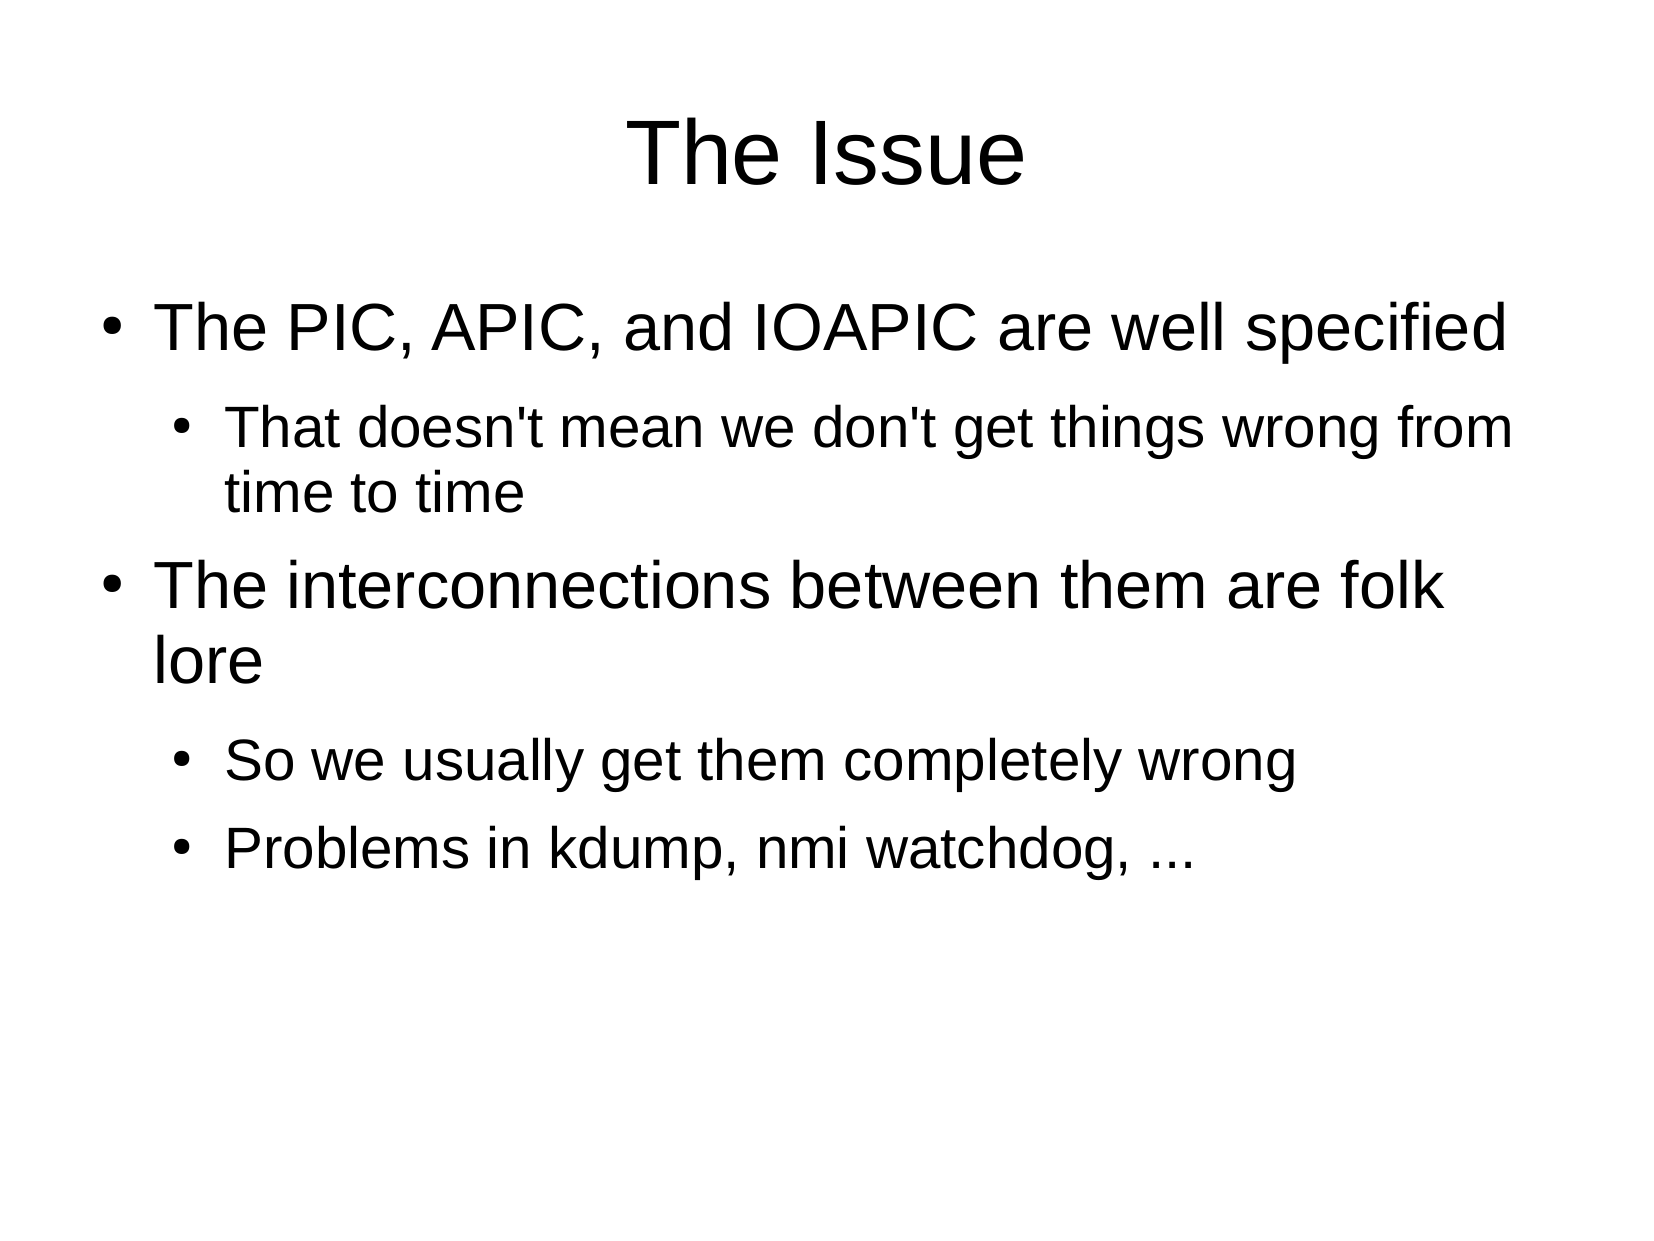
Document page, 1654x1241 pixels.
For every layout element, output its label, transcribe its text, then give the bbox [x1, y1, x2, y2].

title The Issue [82, 56, 1571, 250]
list The PIC, APIC, and IOAPIC are well specified That doesn't mean we don't get things wrong from time to time The interconnections between them are folk lore So we usually get them completely wrong Problems in kdump, nmi watchdog, ... [82, 290, 1571, 1094]
